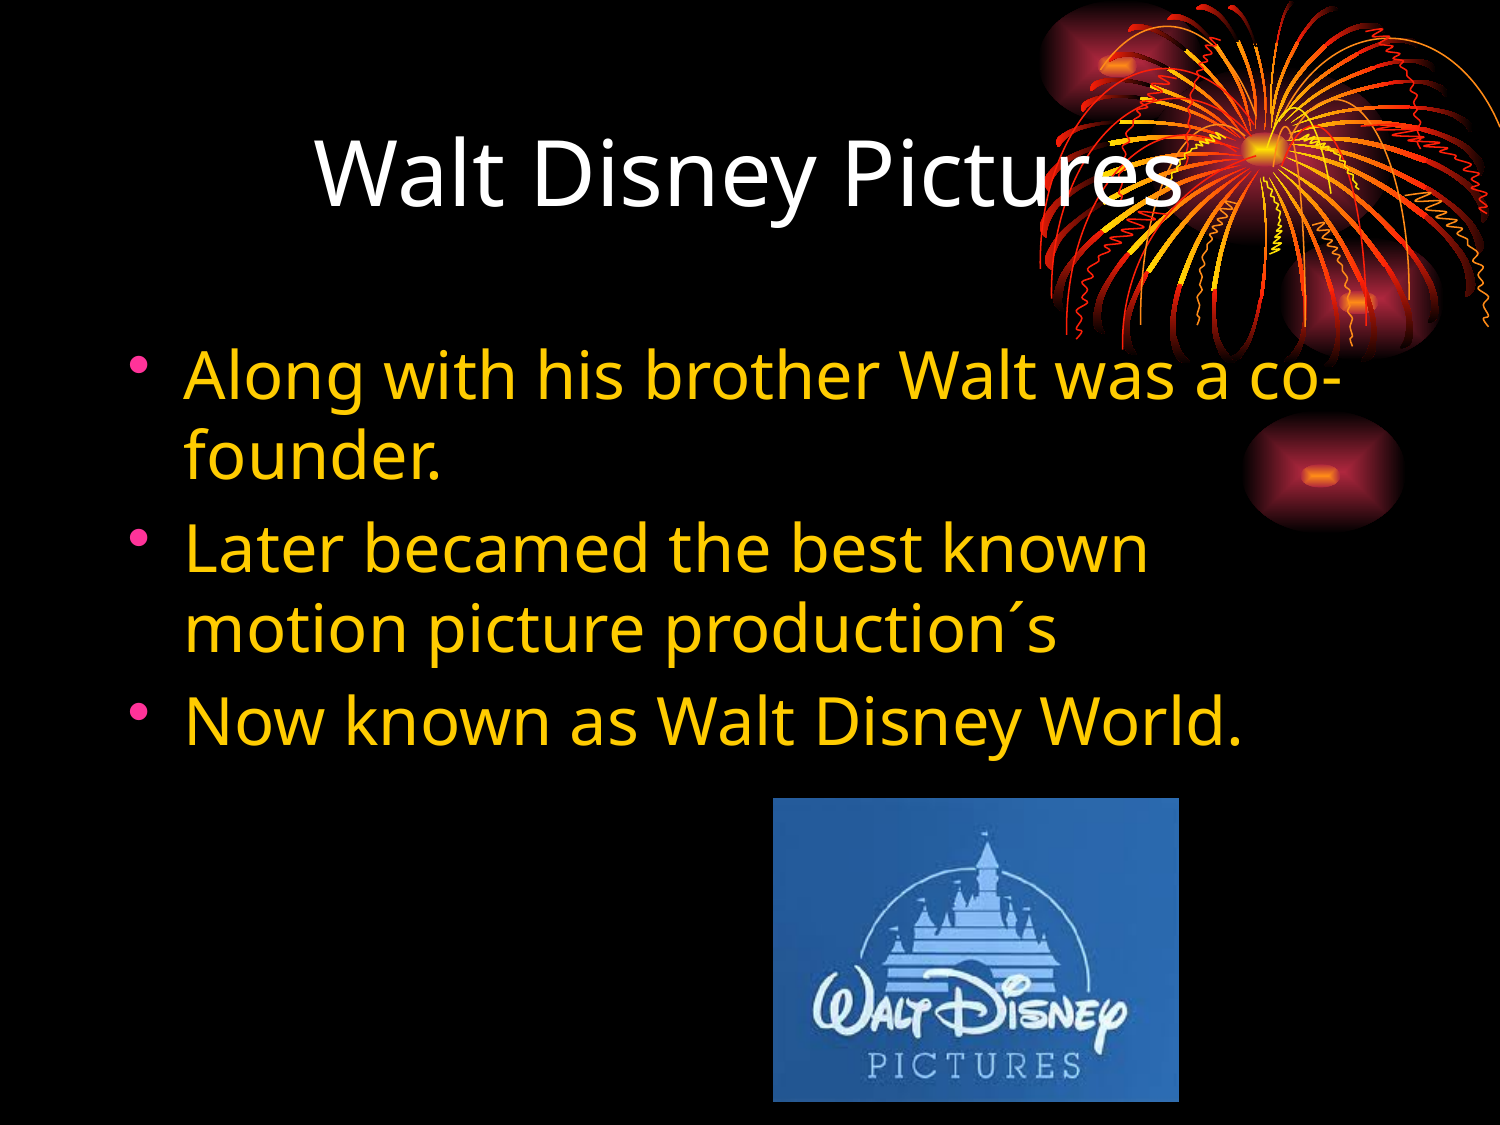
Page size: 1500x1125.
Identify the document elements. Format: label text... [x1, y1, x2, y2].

list Along with his brother Walt was a co-founder. Later becamed the best known motion picture production´s Now known as Walt Disney World. [112, 324, 1388, 1000]
title Walt Disney Pictures [112, 49, 1388, 290]
picture [773, 798, 1179, 1102]
